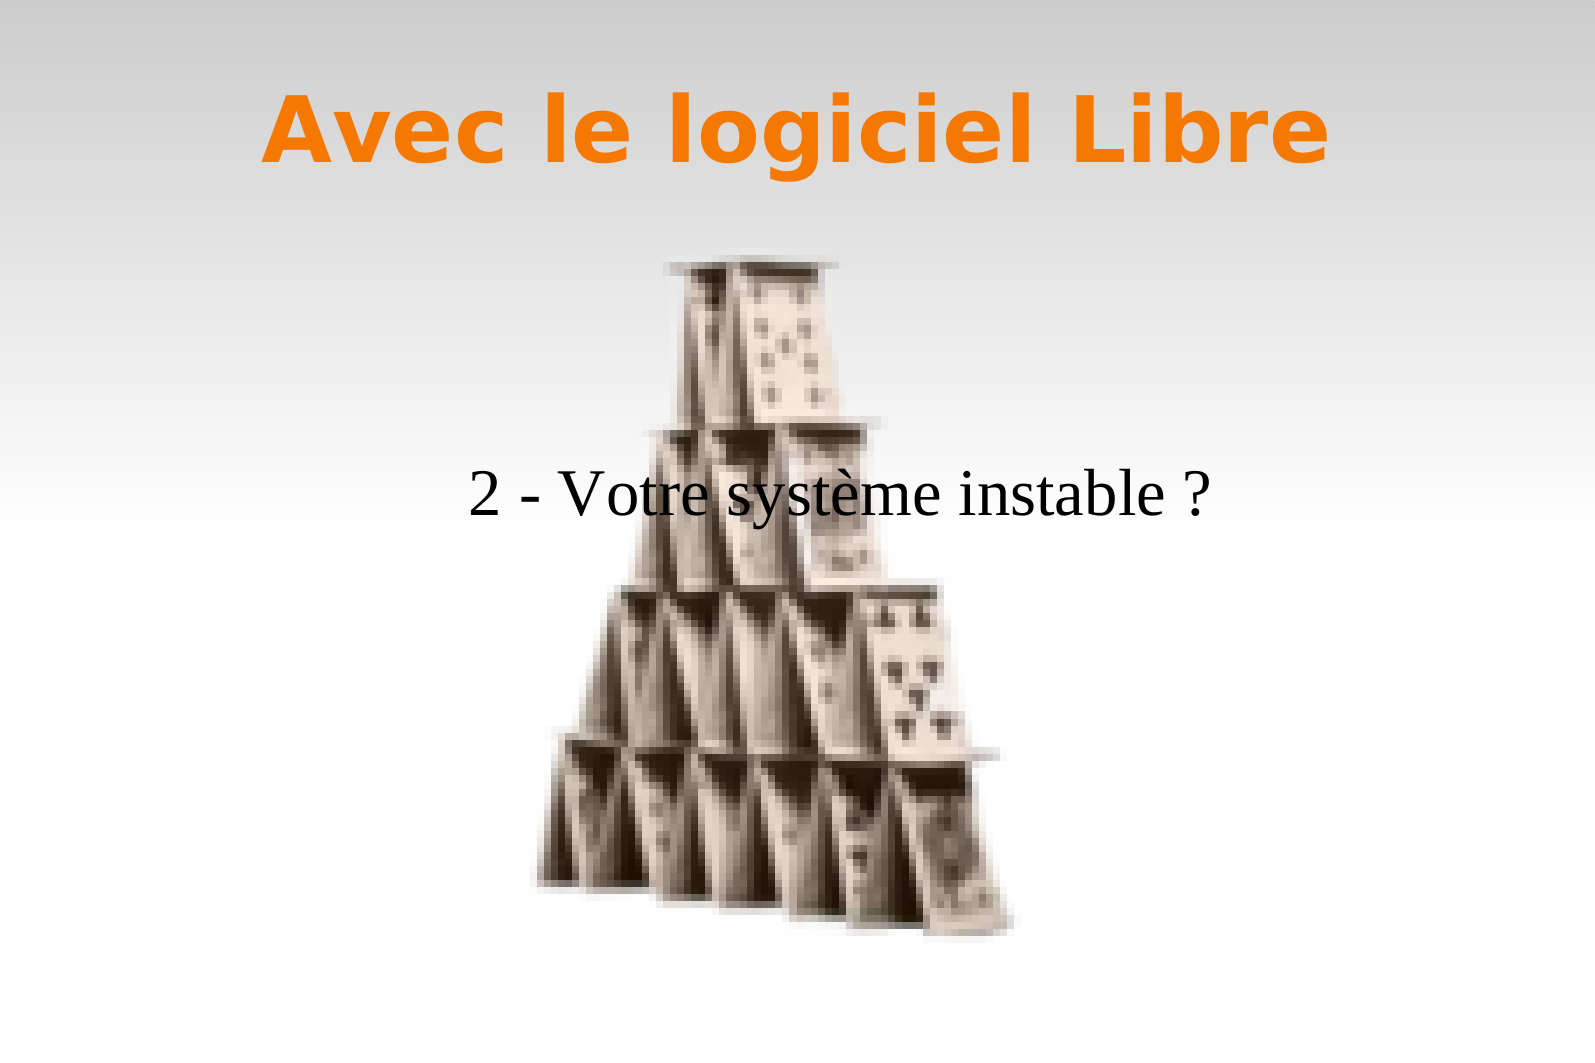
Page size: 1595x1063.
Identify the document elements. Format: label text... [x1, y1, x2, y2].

picture [780, 248, 1439, 951]
title Avec le logiciel Libre [79, 42, 1515, 220]
list 2 - Votre système instable ? [79, 248, 780, 951]
